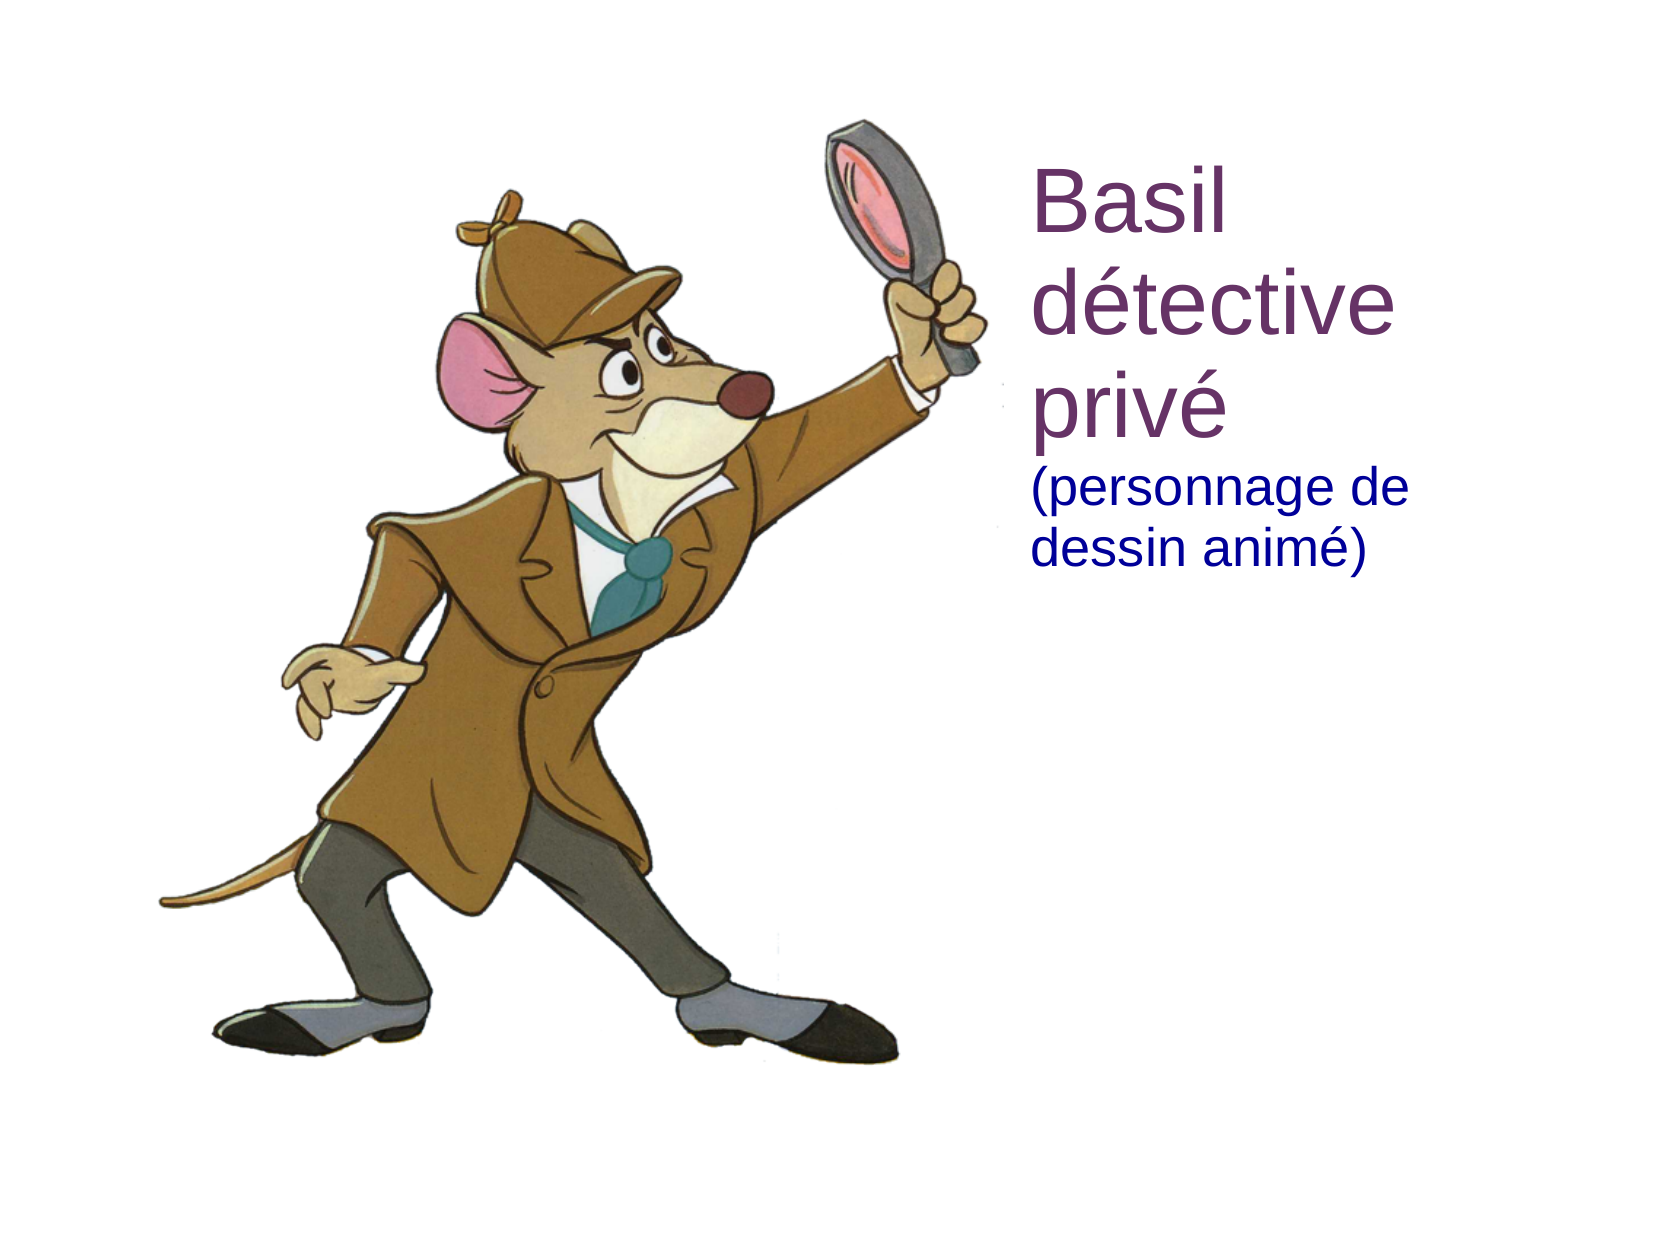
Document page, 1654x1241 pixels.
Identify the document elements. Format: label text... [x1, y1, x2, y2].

text_box Basil détective privé (personnage de dessin animé) [1015, 141, 1571, 586]
picture [129, 94, 1004, 1081]
